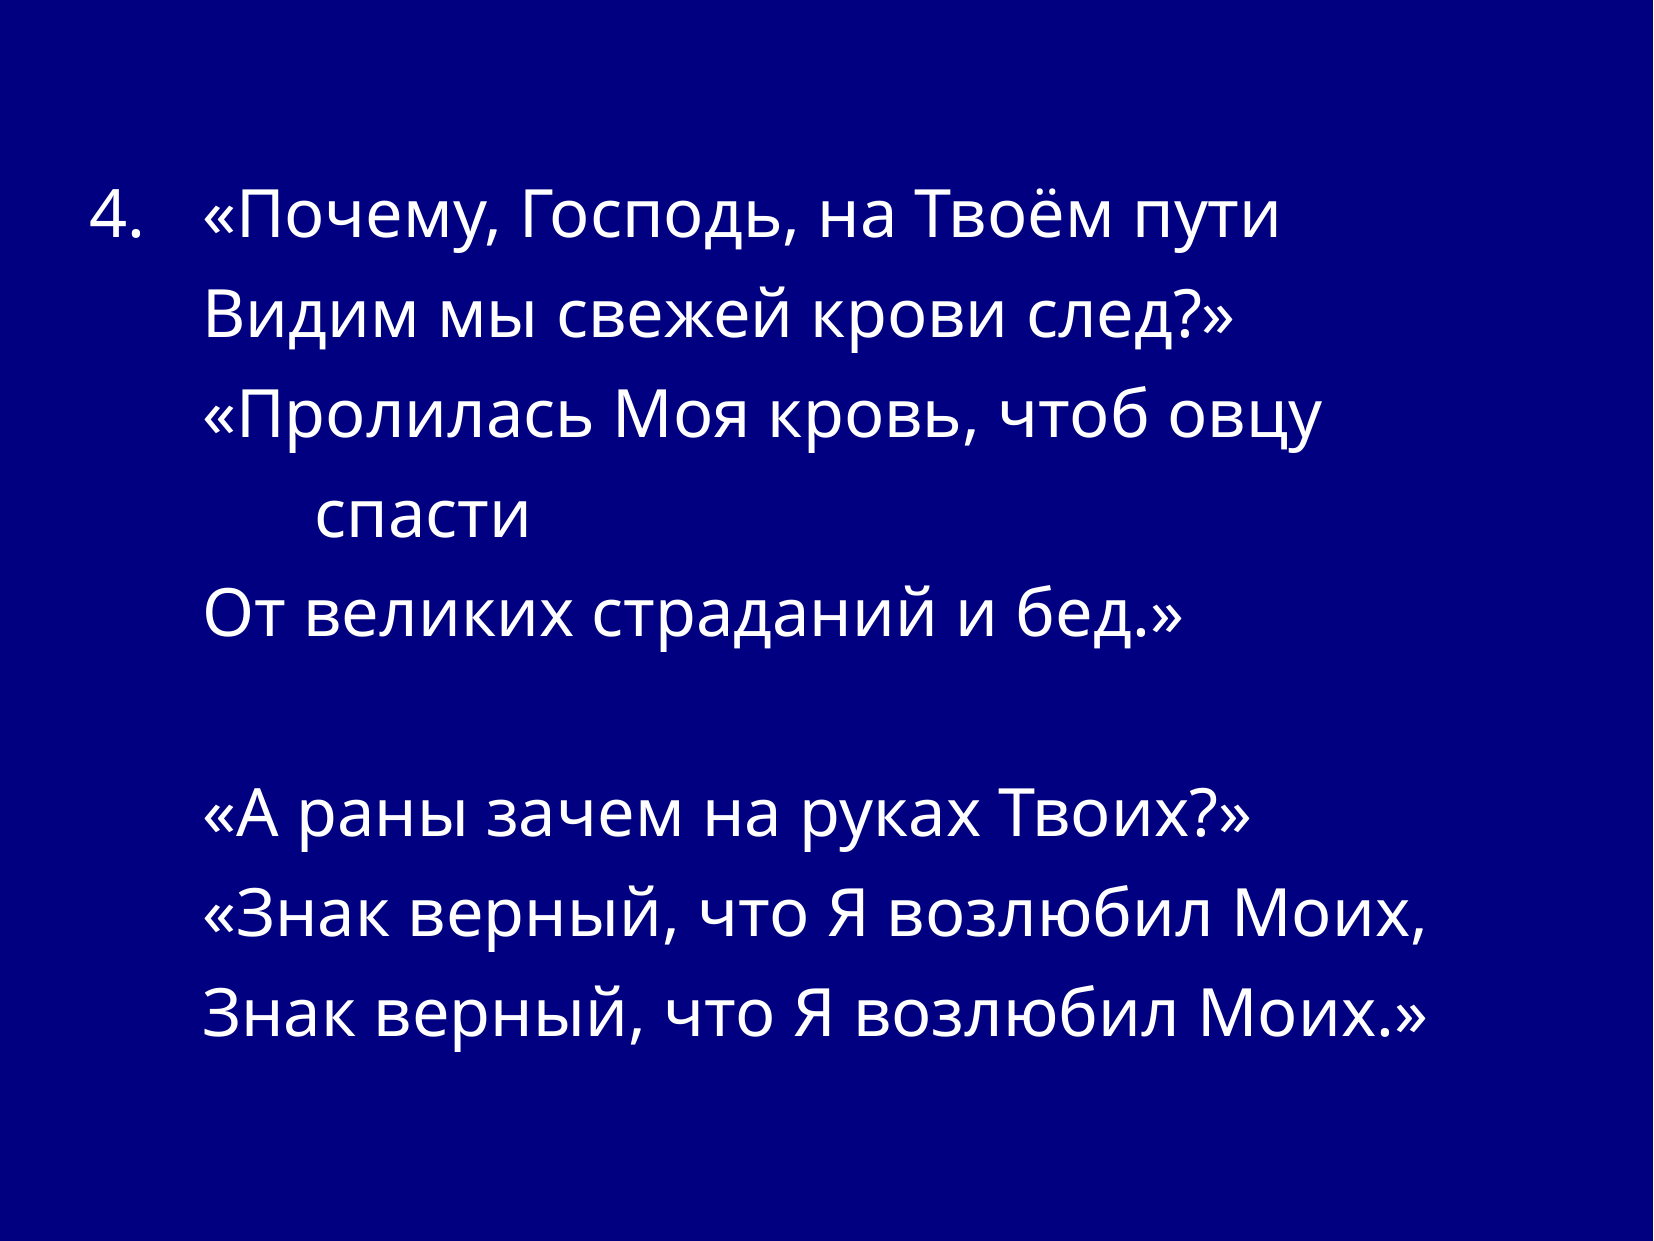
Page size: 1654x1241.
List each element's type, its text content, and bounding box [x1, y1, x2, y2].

text_box 4. «Почему, Господь, на Твоём пути Видим мы свежей крови след?» «Пролилась Моя кровь, чтоб овцу спасти От великих страданий и бед.» «А раны зачем на руках Твоих?» «Знак верный, что Я возлюбил Моих, Знак верный, что Я возлюбил Моих.» [75, 150, 1576, 1163]
